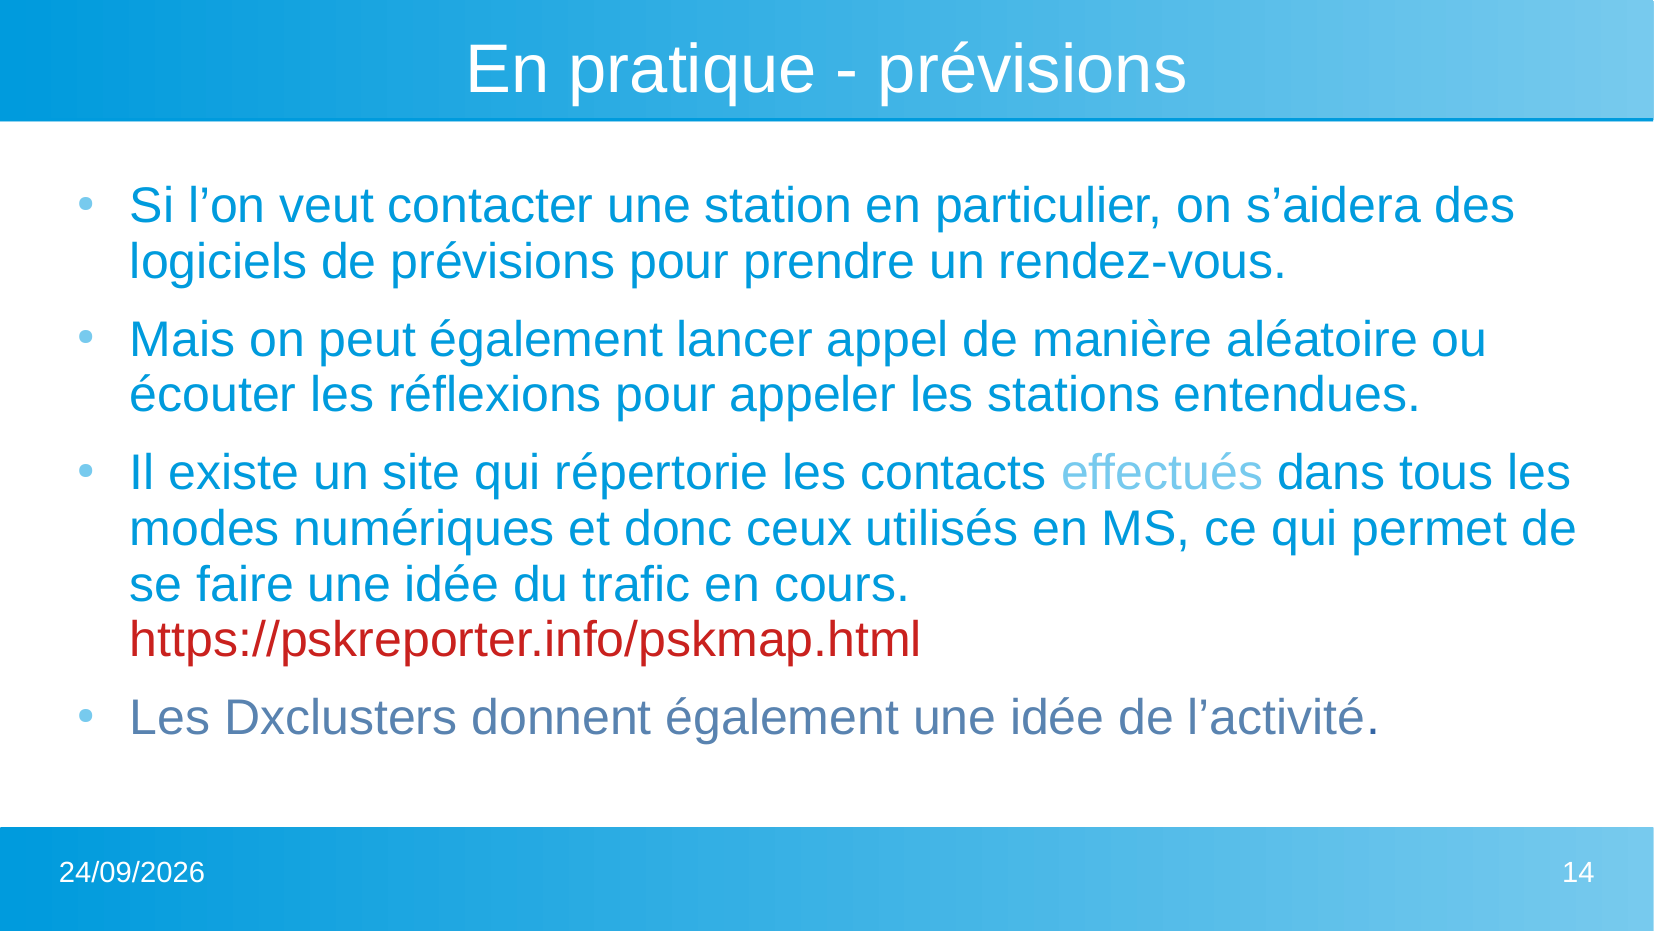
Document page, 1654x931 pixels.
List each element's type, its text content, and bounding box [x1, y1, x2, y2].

list Si l’on veut contacter une station en particulier, on s’aidera des logiciels de prévisions pour prendre un rendez-vous. Mais on peut également lancer appel de manière aléatoire ou écouter les réflexions pour appeler les stations entendues. Il existe un site qui répertorie les contacts effectués dans tous les modes numériques et donc ceux utilisés en MS, ce qui permet de se faire une idée du trafic en cours. https://pskreporter.info/pskmap.html Les Dxclusters donnent également une idée de l’activité. [59, 177, 1595, 768]
title En pratique - prévisions [59, 29, 1595, 108]
